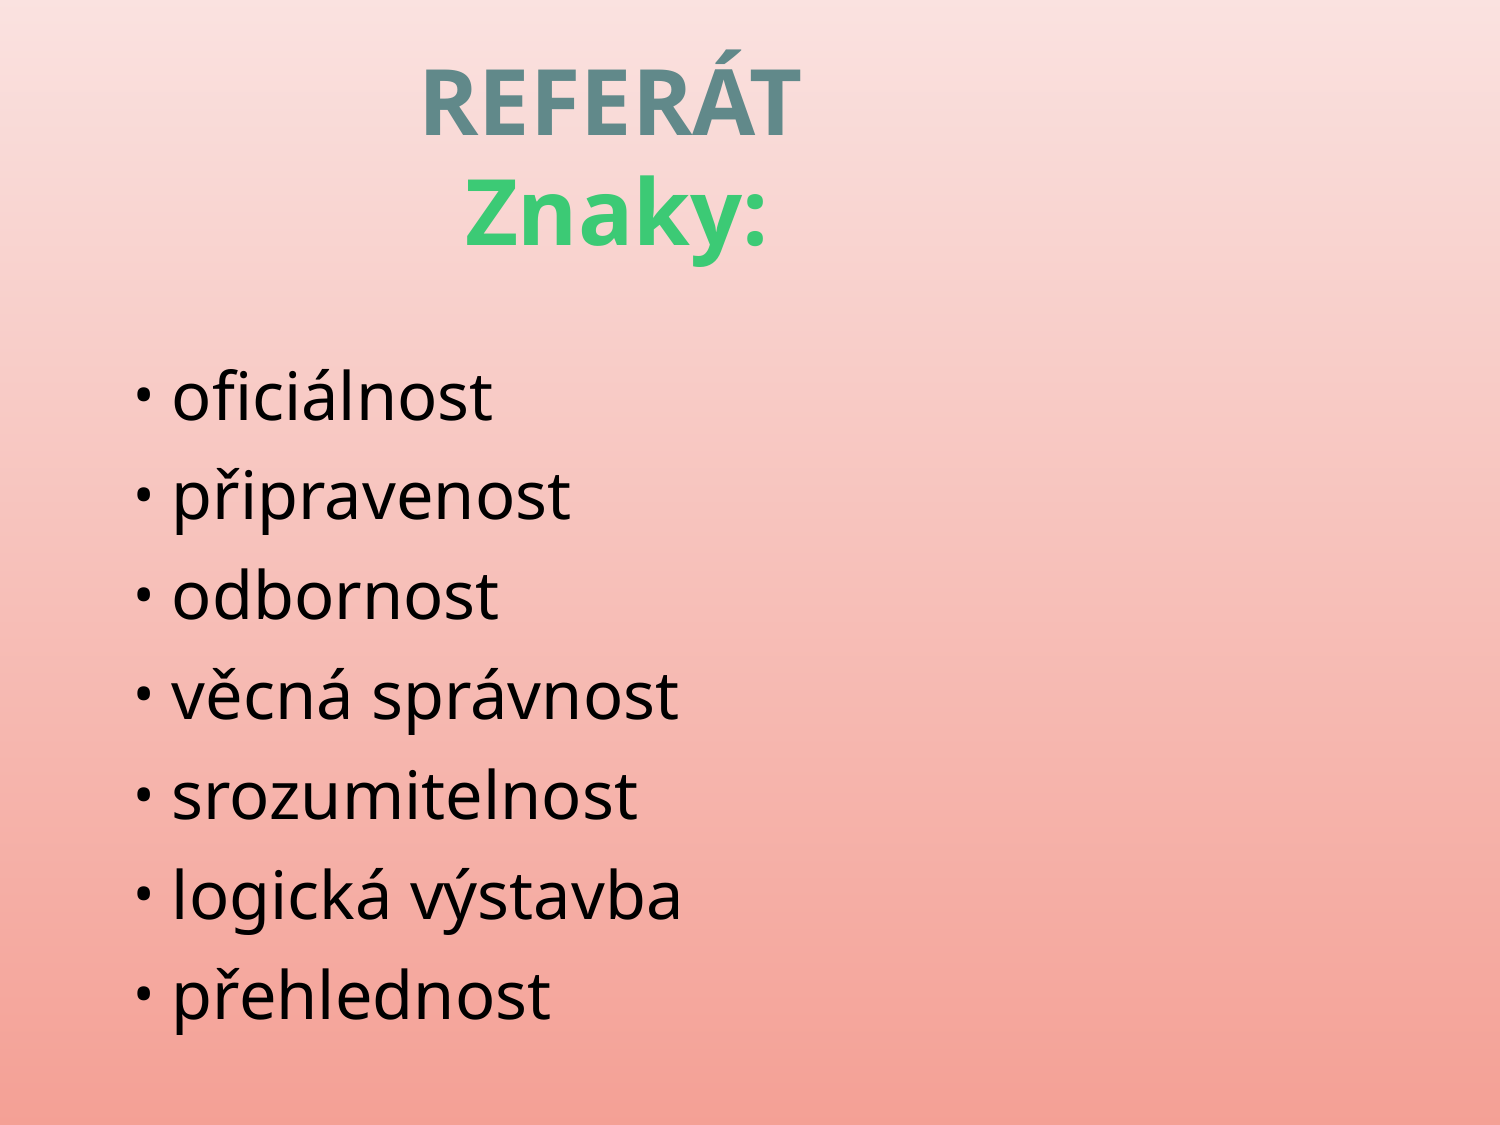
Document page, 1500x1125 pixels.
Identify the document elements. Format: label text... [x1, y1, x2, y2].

list oficiálnost připravenost odbornost věcná správnost srozumitelnost logická výstavba přehlednost [118, 337, 1394, 1125]
title REFERÁT Znaky: [118, 36, 1394, 279]
